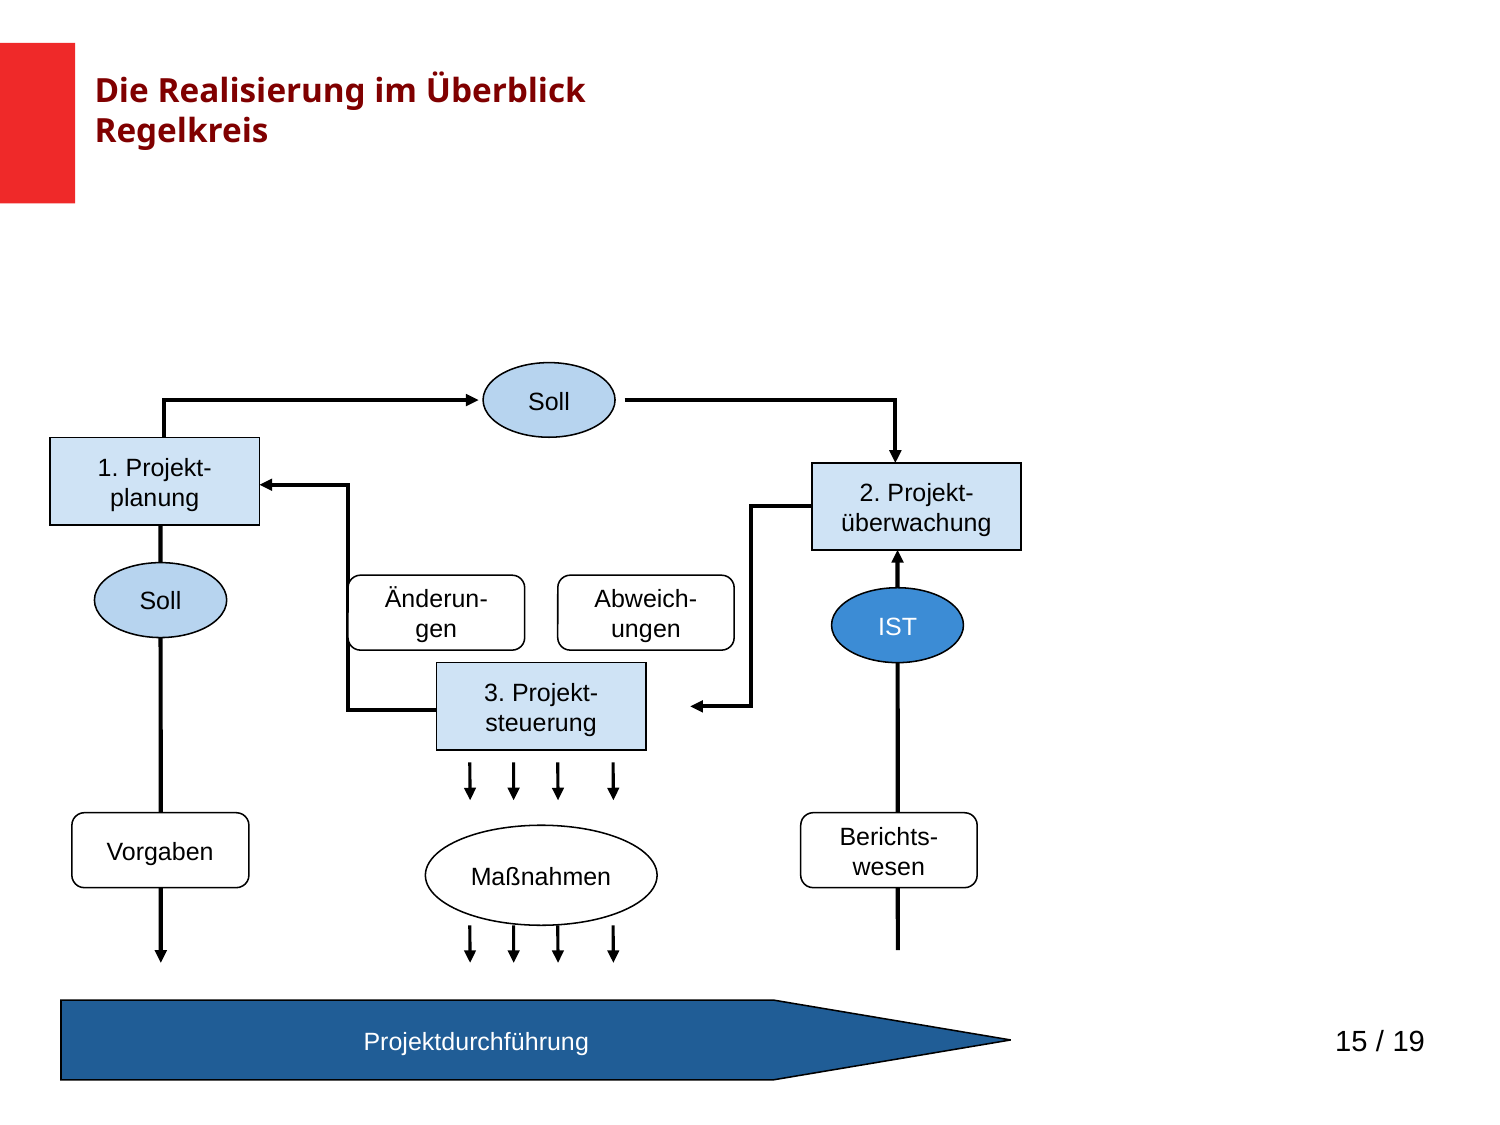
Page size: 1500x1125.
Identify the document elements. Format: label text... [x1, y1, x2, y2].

text_box 3. Projekt- steuerung [436, 662, 647, 751]
text_box 2. Projekt- überwachung [812, 462, 1022, 550]
text_box Änderun- gen [347, 575, 525, 651]
text_box Abweich- ungen [557, 575, 735, 651]
title Die Realisierung im Überblick Regelkreis [94, 70, 964, 149]
text_box IST [831, 587, 964, 663]
text_box Vorgaben [71, 812, 249, 888]
text_box Soll [94, 562, 227, 638]
text_box Projektdurchführung [61, 1000, 1011, 1080]
text_box 1. Projekt- planung [50, 437, 260, 526]
text_box Soll [483, 362, 616, 438]
text_box Berichts- wesen [800, 812, 978, 888]
text_box Maßnahmen [425, 825, 658, 926]
